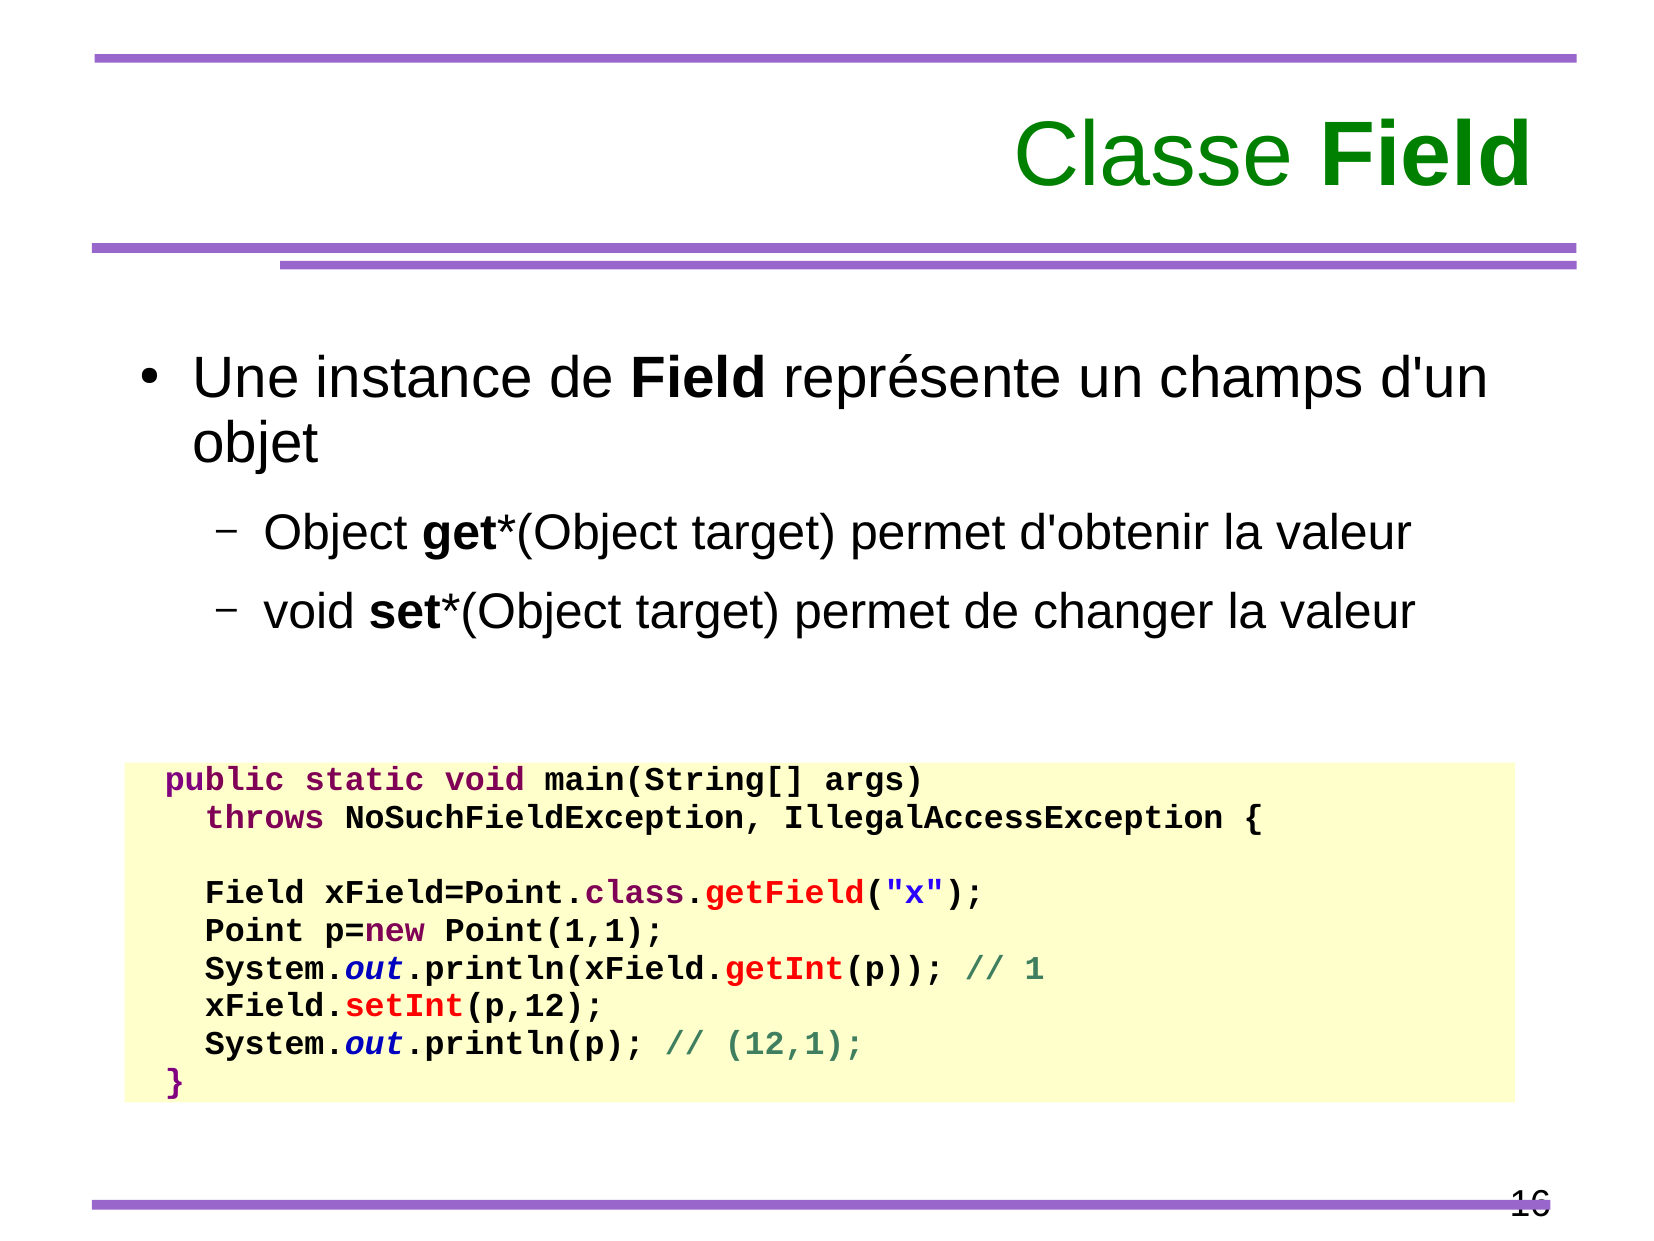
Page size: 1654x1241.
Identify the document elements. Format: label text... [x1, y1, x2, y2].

list Une instance de Field représente un champs d'un objet Object get*(Object target) permet d'obtenir la valeur void set*(Object target) permet de changer la valeur [121, 344, 1534, 662]
title Classe Field [121, 49, 1534, 257]
text_box public static void main(String[] args) throws NoSuchFieldException, IllegalAccessException { Field xField=Point.class.getField("x"); Point p=new Point(1,1); System.out.println(xField.getInt(p)); // 1 xField.setInt(p,12); System.out.println(p); // (12,1); } [124, 762, 1515, 1103]
